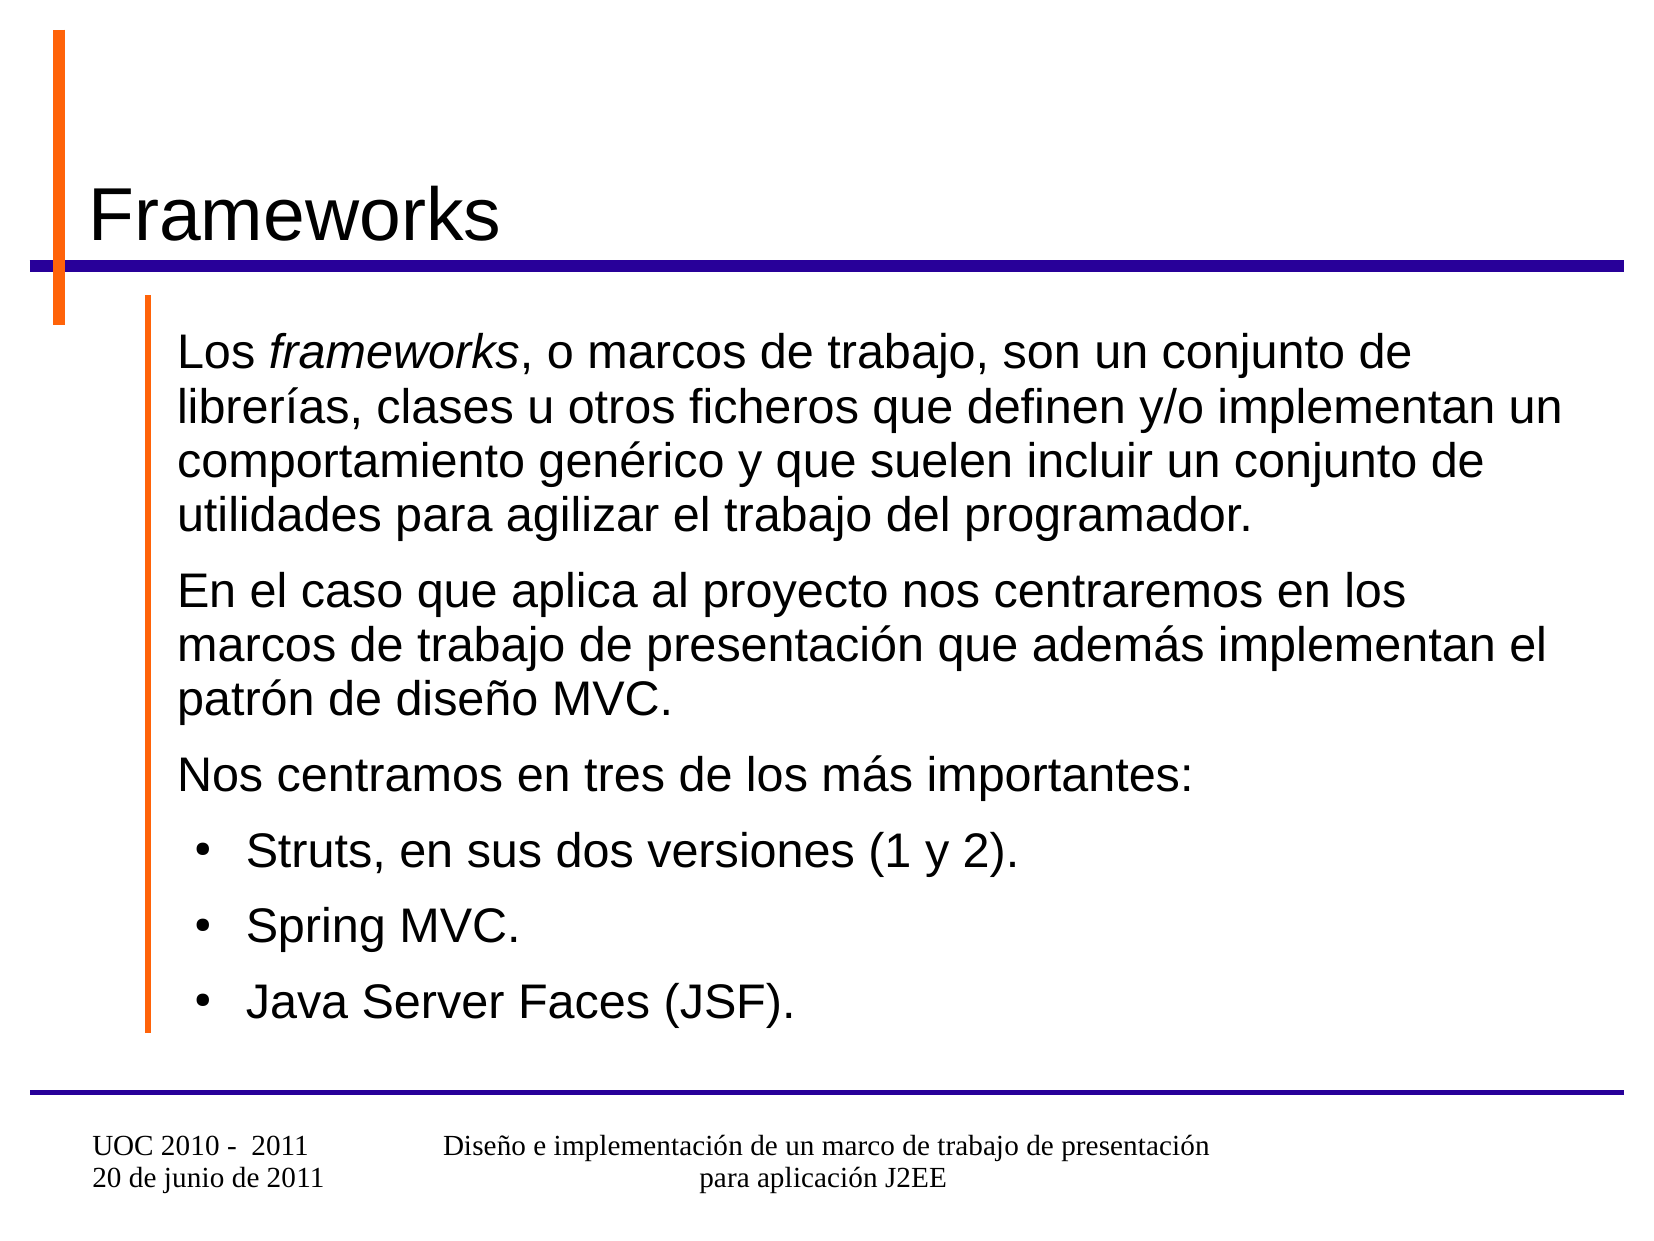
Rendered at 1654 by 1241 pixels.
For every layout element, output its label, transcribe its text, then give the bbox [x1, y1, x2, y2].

list Los frameworks, o marcos de trabajo, son un conjunto de librerías, clases u otros ficheros que definen y/o implementan un comportamiento genérico y que suelen incluir un conjunto de utilidades para agilizar el trabajo del programador. En el caso que aplica al proyecto nos centraremos en los marcos de trabajo de presentación que además implementan el patrón de diseño MVC. Nos centramos en tres de los más importantes: Struts, en sus dos versiones (1 y 2). Spring MVC. Java Server Faces (JSF). [177, 324, 1571, 1034]
title Frameworks [88, 49, 1034, 257]
